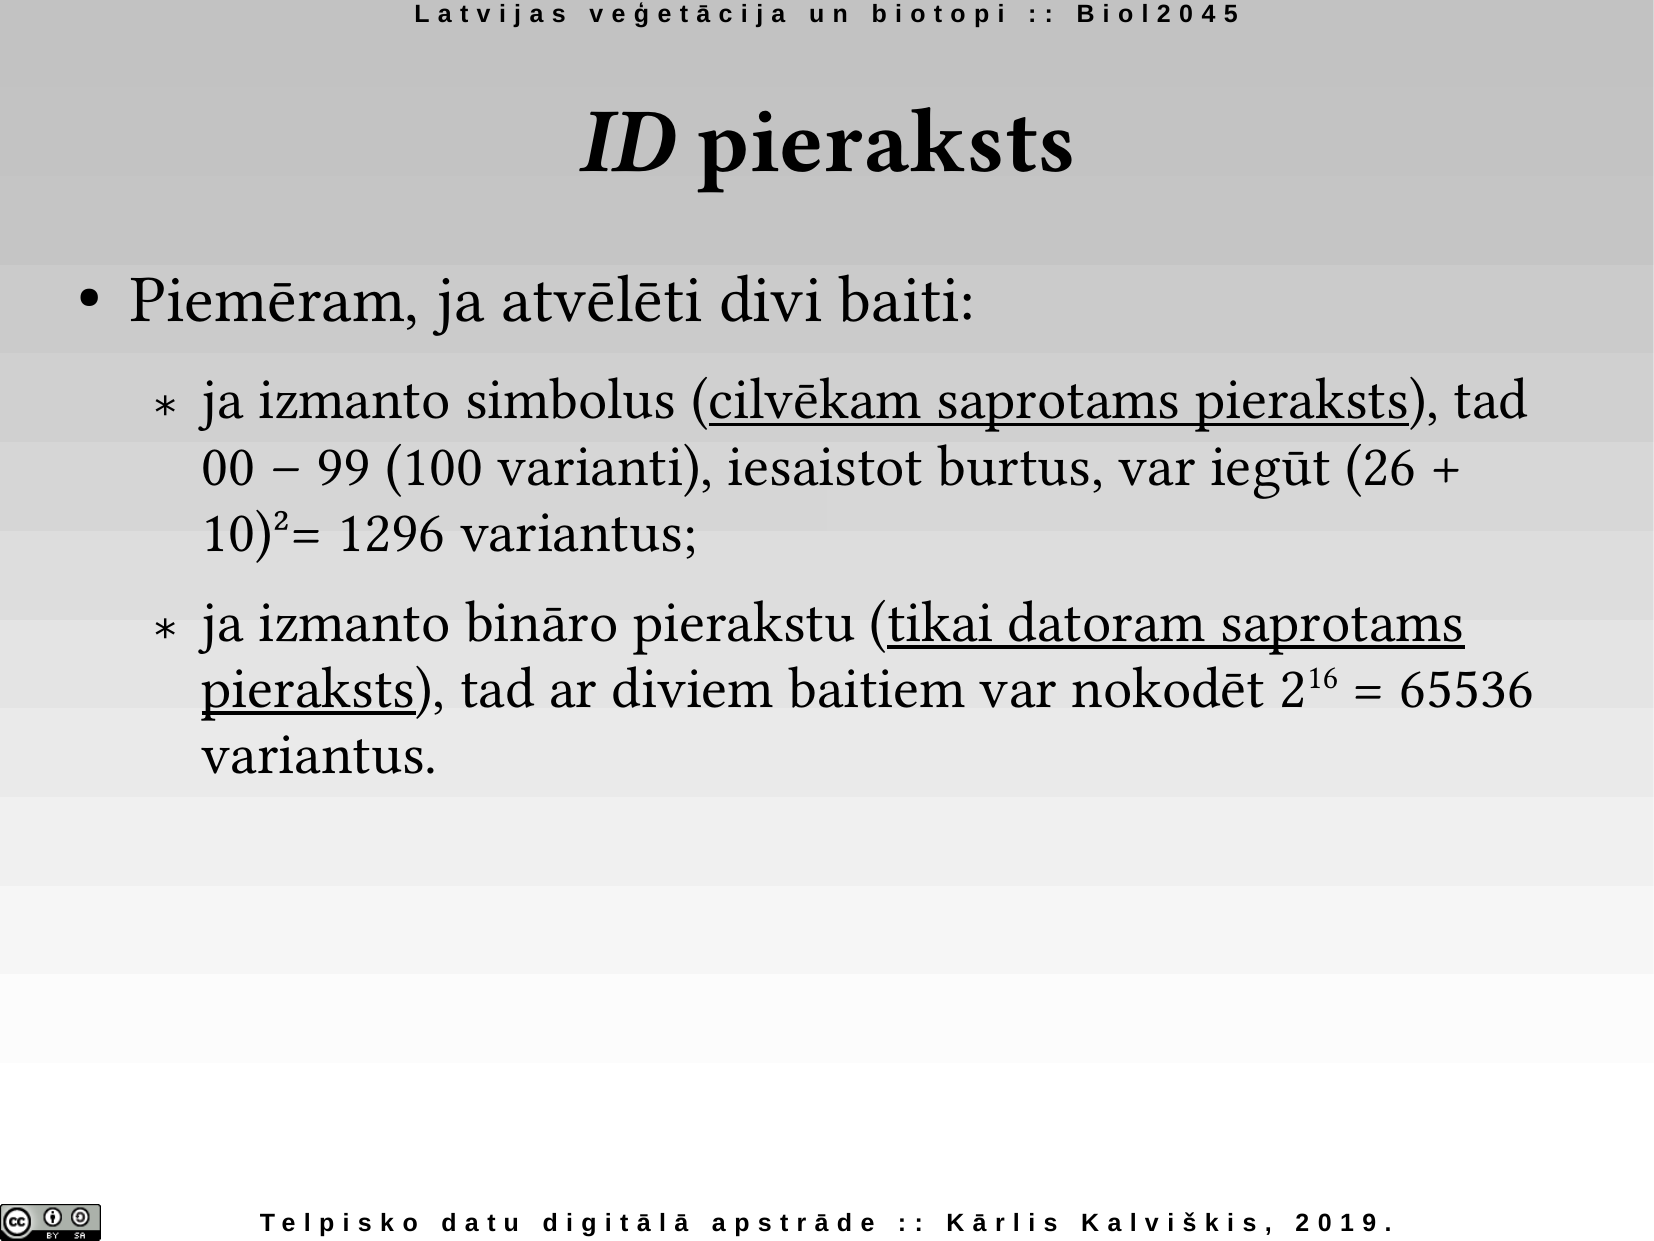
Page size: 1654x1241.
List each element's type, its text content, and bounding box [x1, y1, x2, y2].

list Piemēram, ja atvēlēti divi baiti: ja izmanto simbolus (cilvēkam saprotams pieraksts), tad 00 – 99 (100 varianti), iesaistot burtus, var iegūt (26 + 10)²= 1296 variantus; ja izmanto bināro pierakstu (tikai datoram saprotams pieraksts), tad ar diviem baitiem var nokodēt 216 = 65536 variantus. [59, 261, 1596, 1175]
title ID pieraksts [59, 37, 1596, 246]
picture [0, 0, 1654, 1241]
